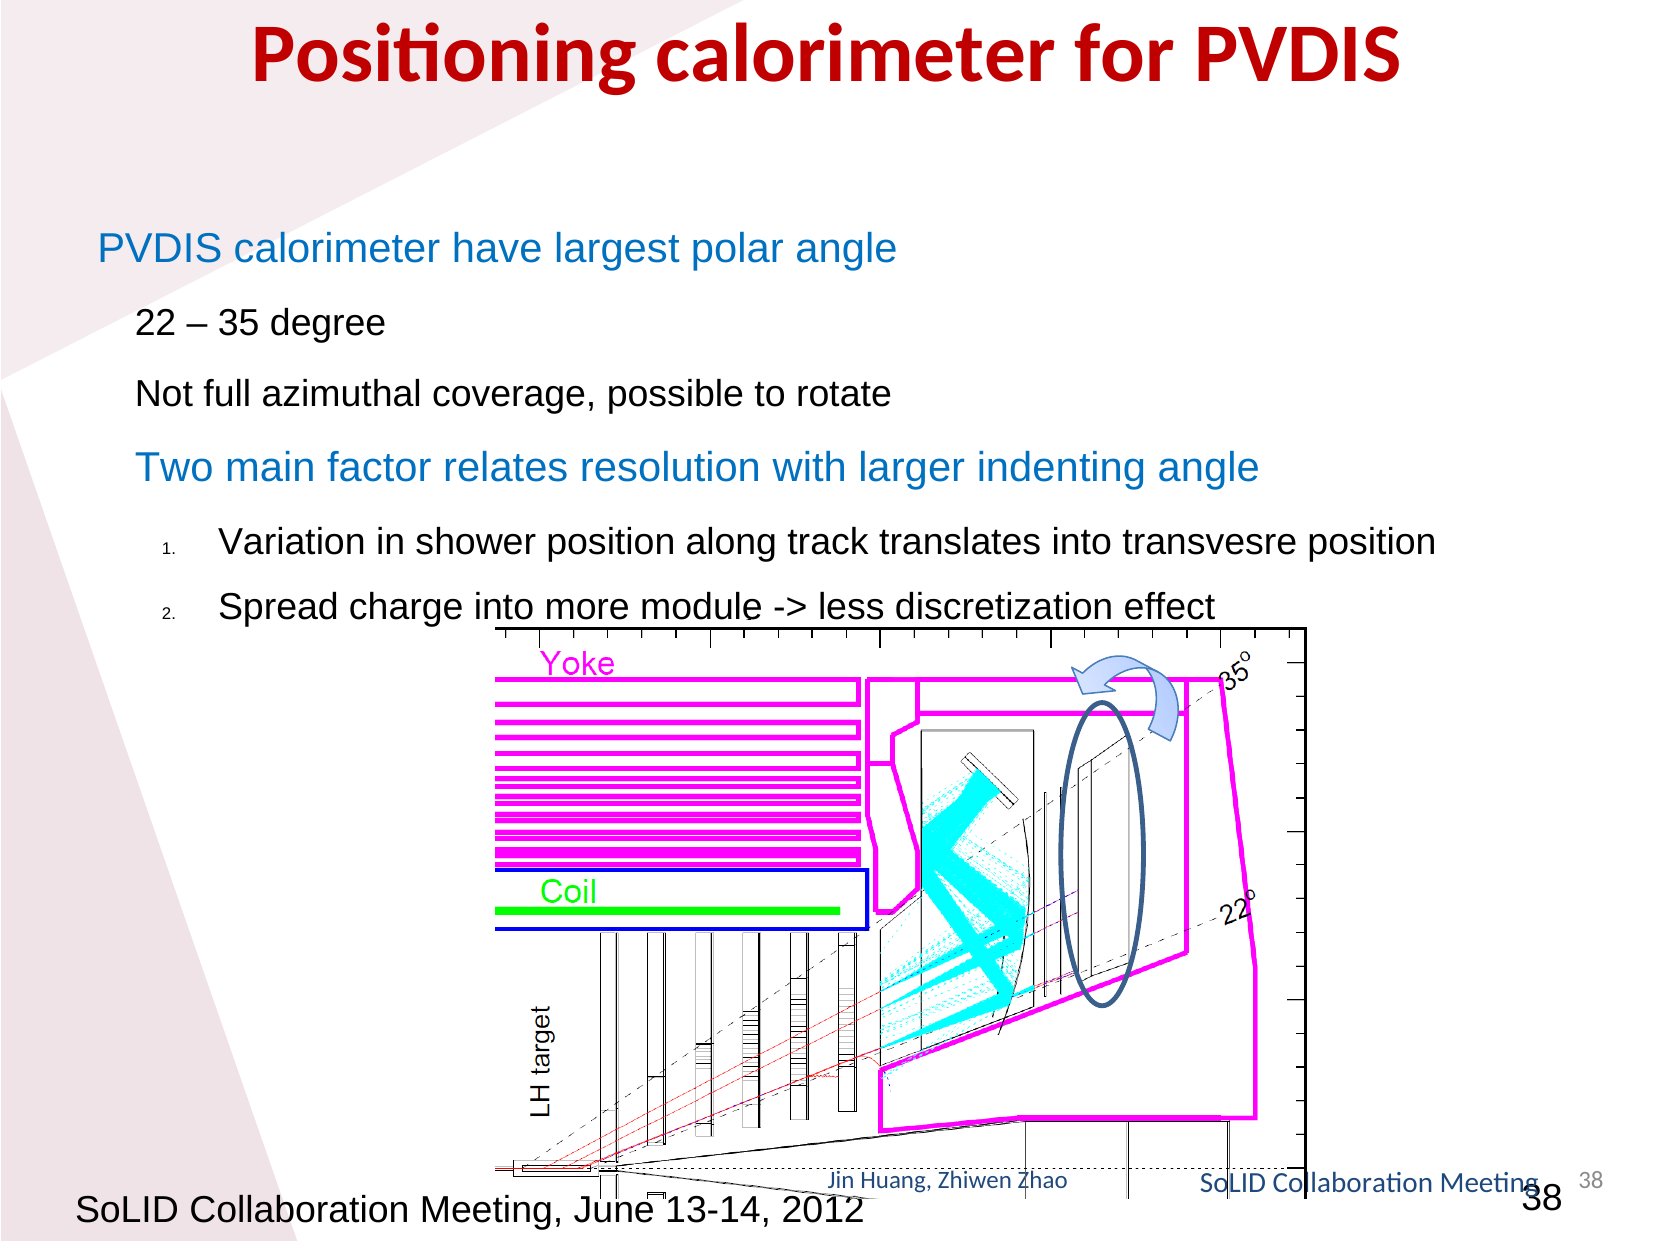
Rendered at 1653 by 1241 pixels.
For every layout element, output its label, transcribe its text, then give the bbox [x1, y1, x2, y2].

text_box SoLID Collaboration Meeting [1185, 1158, 1563, 1225]
picture [495, 619, 1318, 1199]
title Positioning calorimeter for PVDIS [82, 0, 1571, 237]
text_box [1071, 656, 1179, 741]
text_box Jin Huang, Zhiwen Zhao [812, 1199, 1185, 1225]
text_box <number> [1563, 1158, 1630, 1225]
list PVDIS calorimeter have largest polar angle 22 – 35 degree Not full azimuthal coverage, possible to rotate Two main factor relates resolution with larger indenting angle Variation in shower position along track translates into transvesre position Spread charge into more module -> less discretization effect [82, 218, 1599, 1053]
